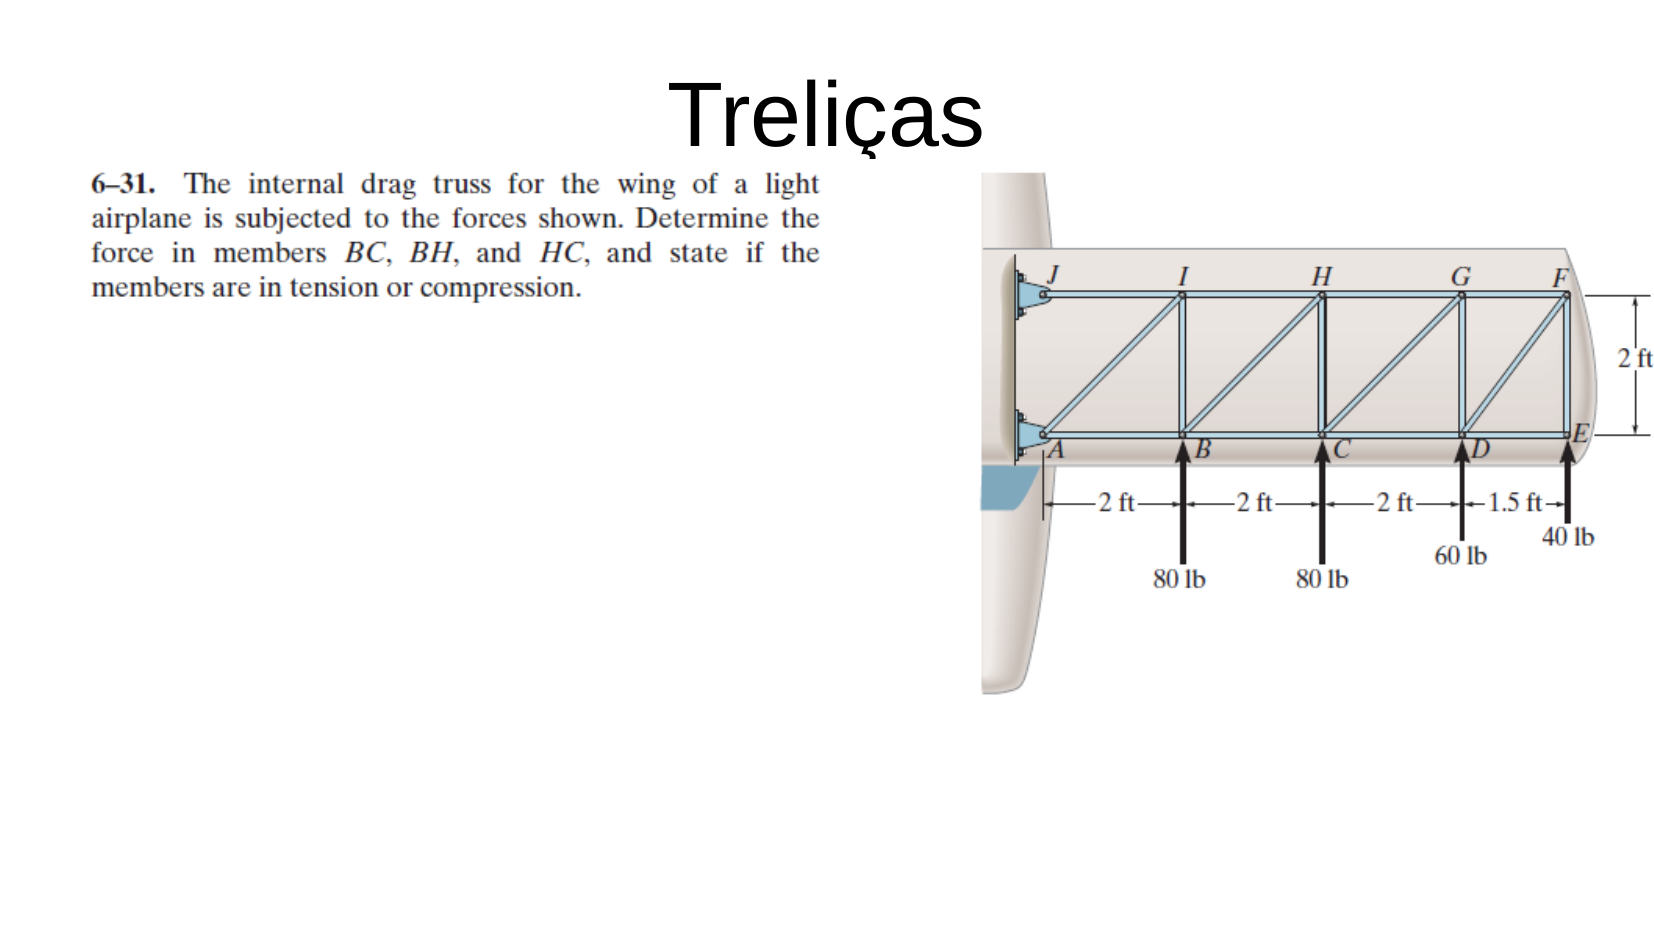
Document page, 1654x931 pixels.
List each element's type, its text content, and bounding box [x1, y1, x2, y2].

title Treliças [82, 37, 1571, 159]
picture [50, 159, 1654, 737]
